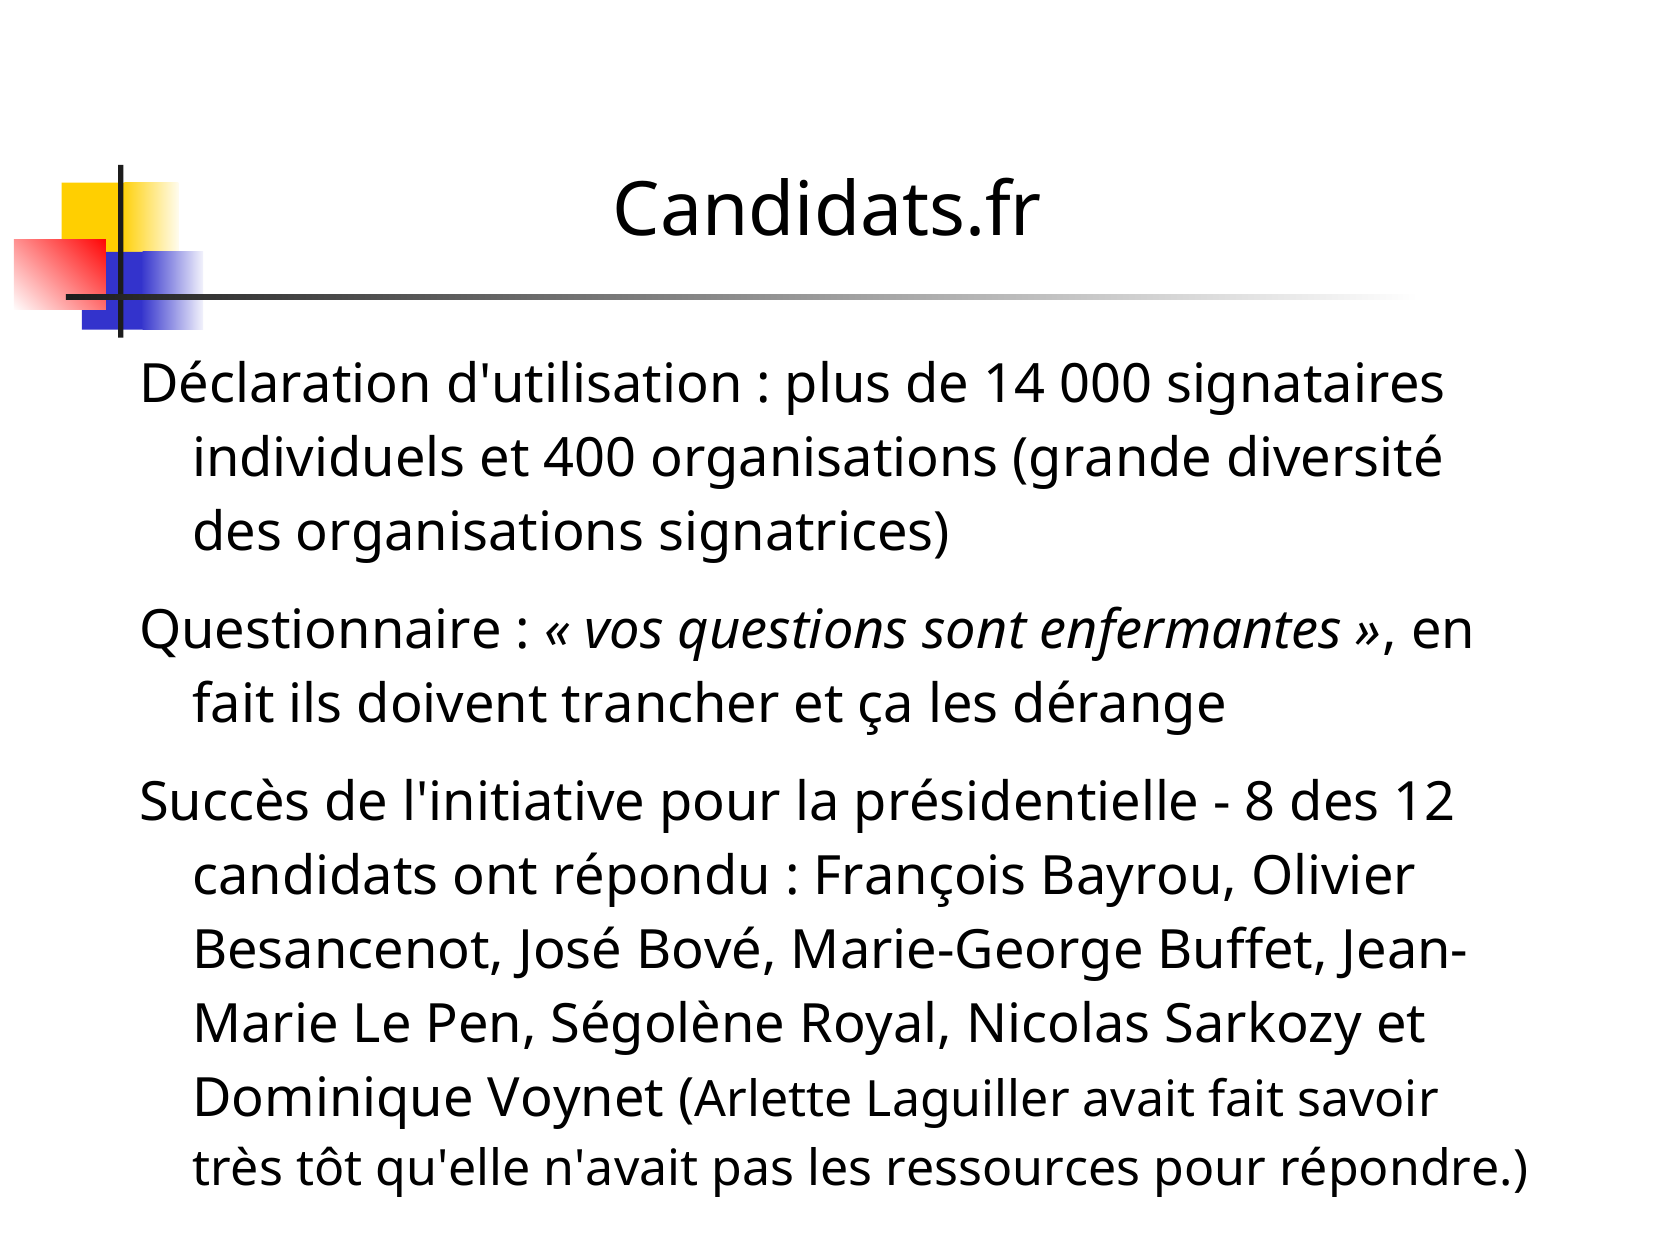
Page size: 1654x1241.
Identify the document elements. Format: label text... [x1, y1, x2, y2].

list Déclaration d'utilisation : plus de 14 000 signataires individuels et 400 organisations (grande diversité des organisations signatrices) Questionnaire : « vos questions sont enfermantes », en fait ils doivent trancher et ça les dérange Succès de l'initiative pour la présidentielle - 8 des 12 candidats ont répondu : François Bayrou, Olivier Besancenot, José Bové, Marie-George Buffet, Jean-Marie Le Pen, Ségolène Royal, Nicolas Sarkozy et Dominique Voynet (Arlette Laguiller avait fait savoir très tôt qu'elle n'avait pas les ressources pour répondre.) [121, 344, 1534, 1241]
title Candidats.fr [121, 110, 1534, 303]
